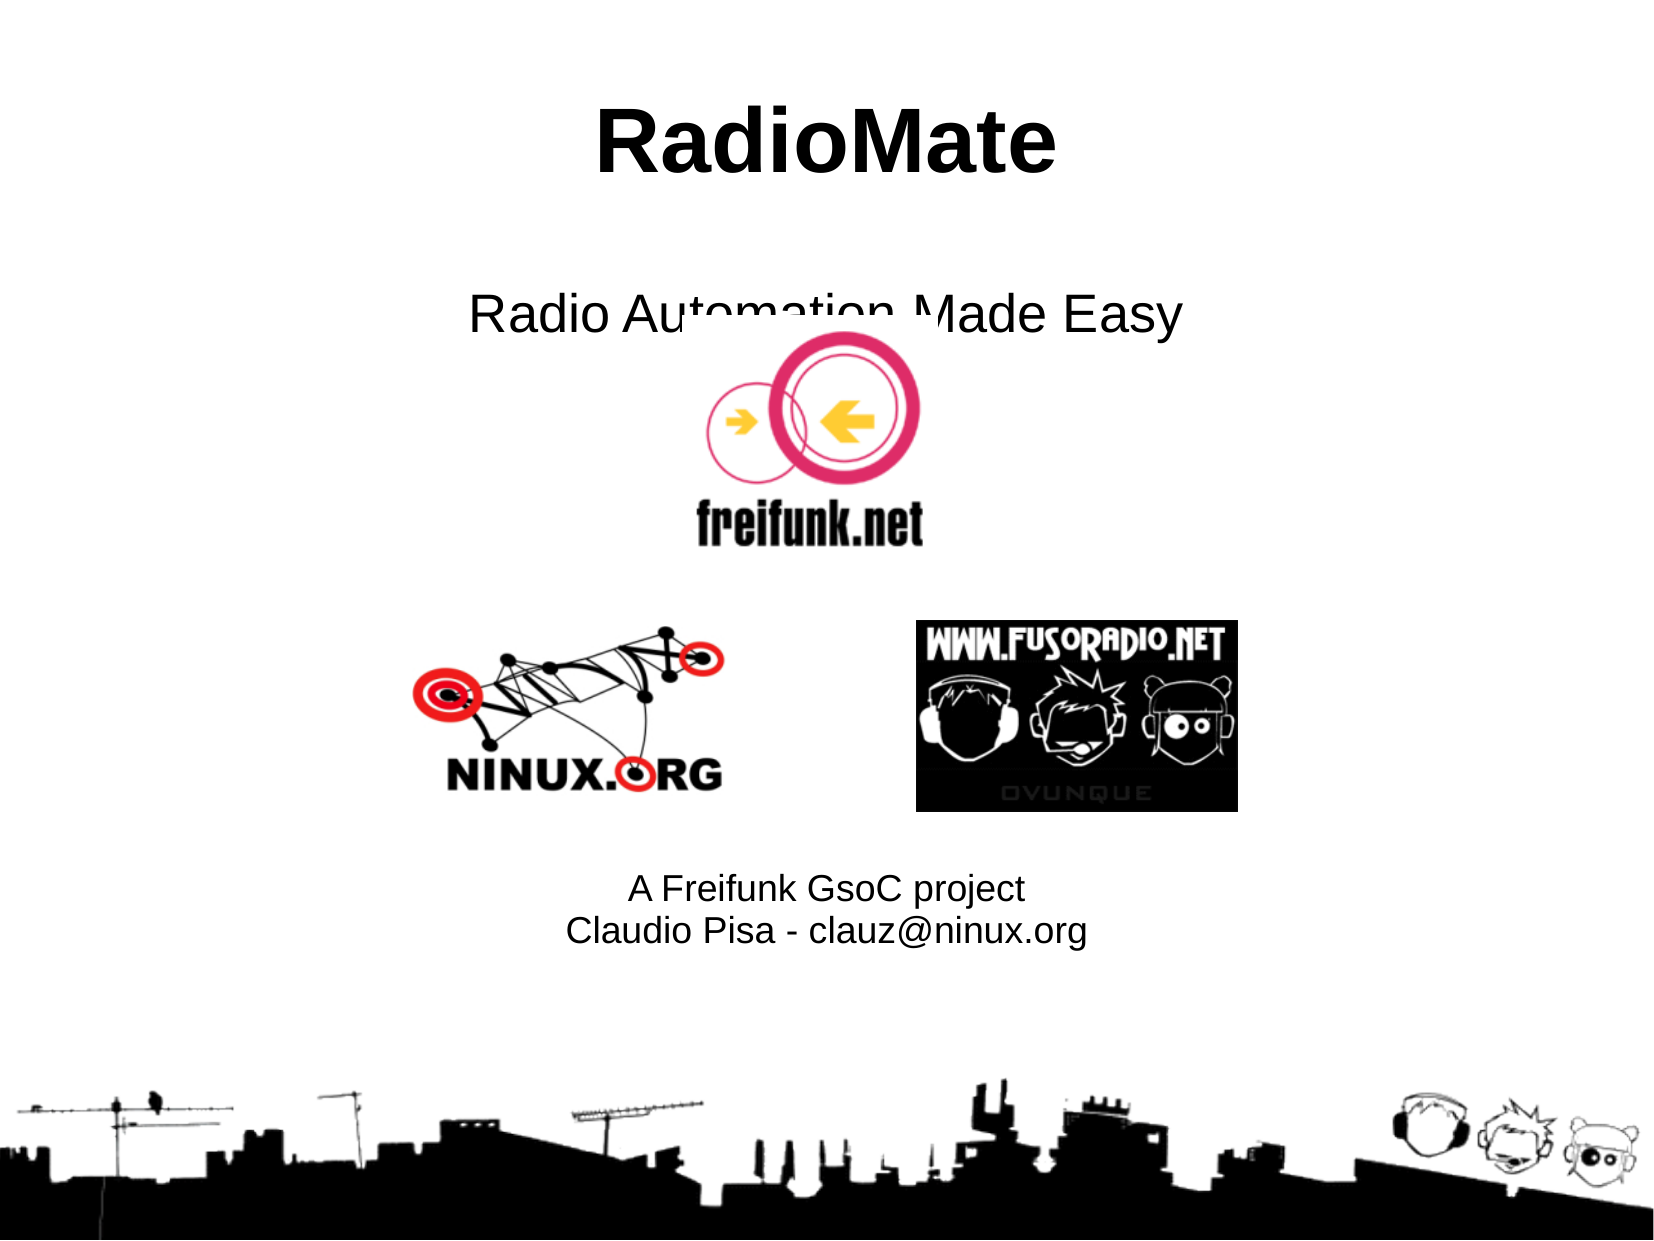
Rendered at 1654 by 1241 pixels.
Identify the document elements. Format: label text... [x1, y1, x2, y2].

picture [916, 620, 1238, 812]
picture [0, 1077, 1654, 1240]
title RadioMate [82, 37, 1571, 138]
picture [412, 626, 727, 796]
subtitle Radio Automation Made Easy A Freifunk GsoC project Claudio Pisa - clauz@ninux.org [82, 138, 1571, 1097]
picture [682, 315, 938, 563]
